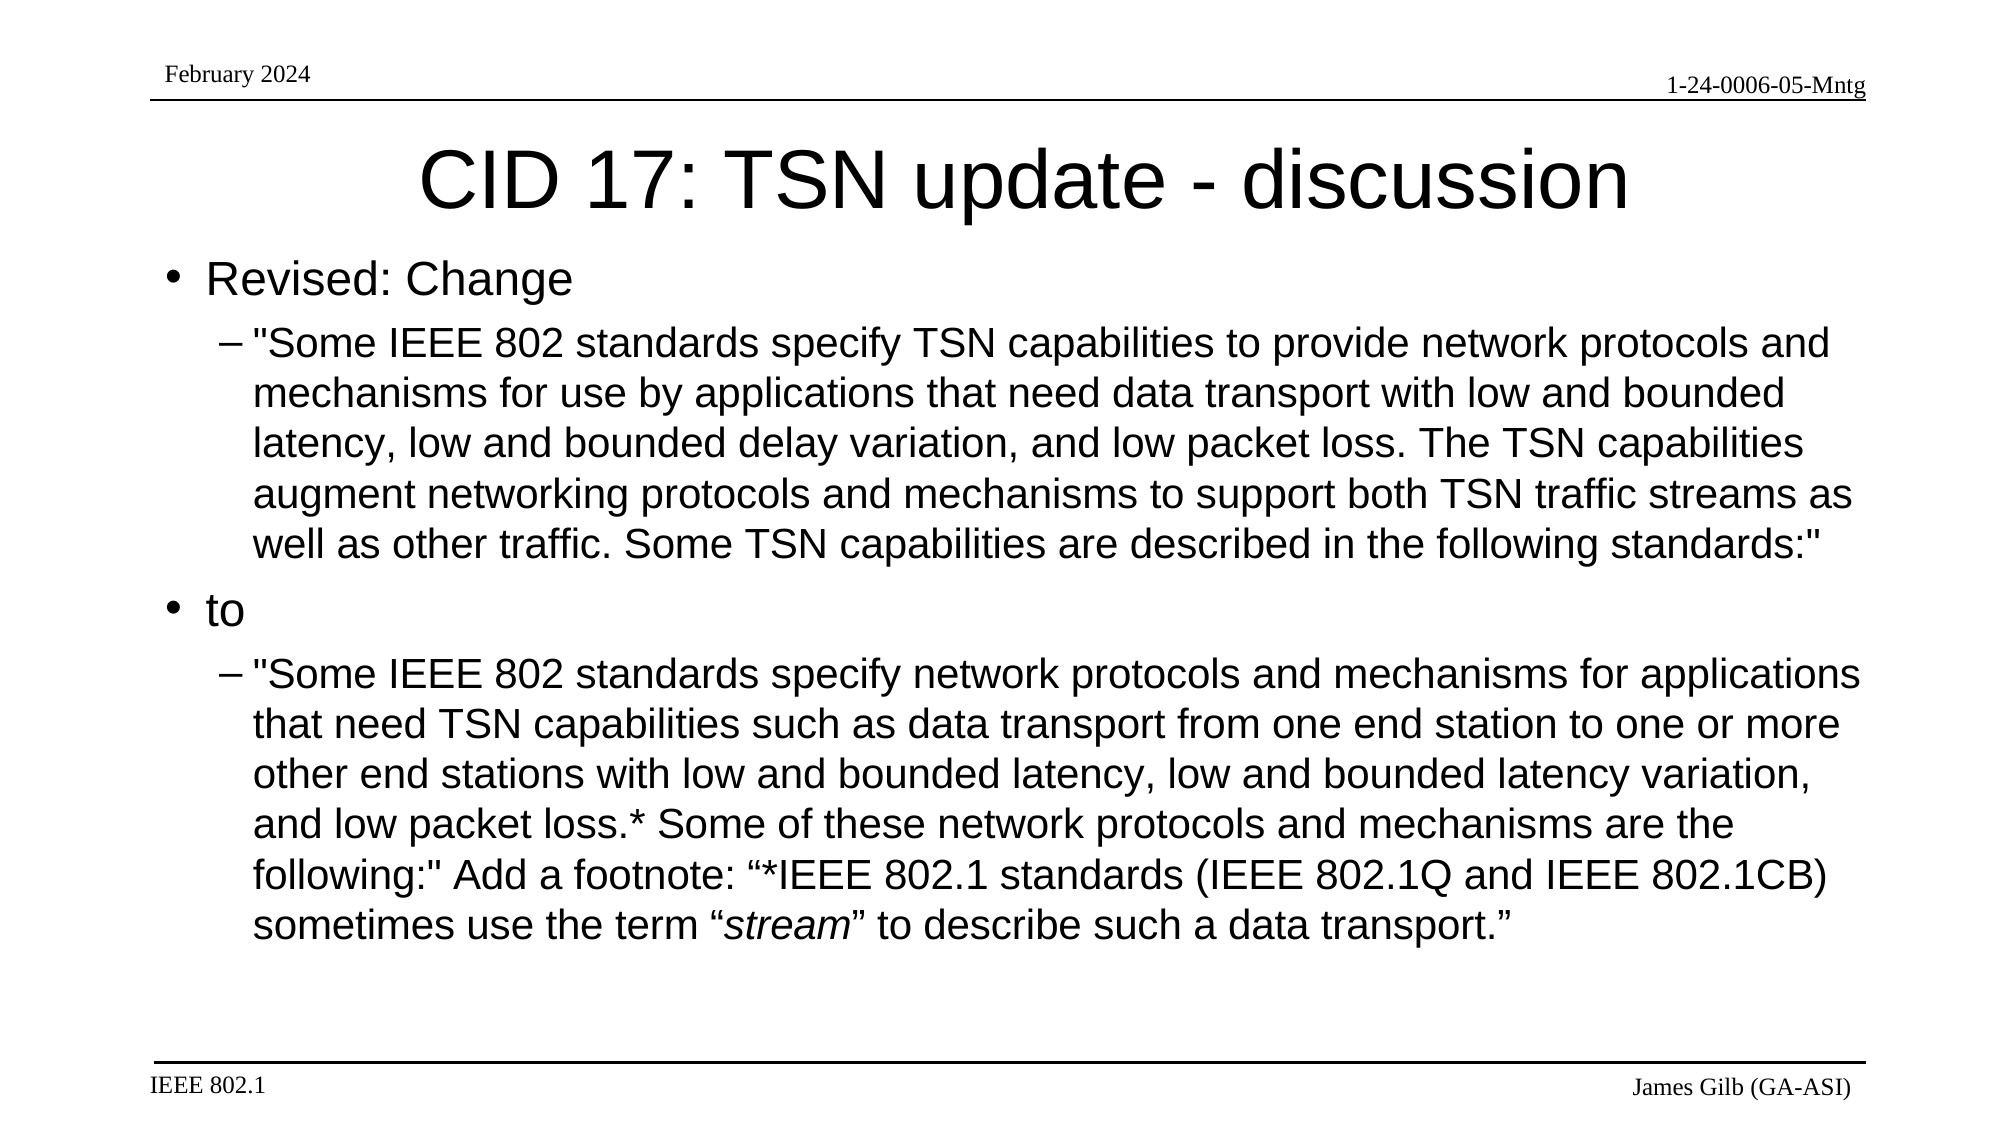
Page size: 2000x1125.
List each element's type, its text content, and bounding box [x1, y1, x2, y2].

list Revised: Change "Some IEEE 802 standards specify TSN capabilities to provide network protocols and mechanisms for use by applications that need data transport with low and bounded latency, low and bounded delay variation, and low packet loss. The TSN capabilities augment networking protocols and mechanisms to support both TSN traffic streams as well as other traffic. Some TSN capabilities are described in the following standards:" to "Some IEEE 802 standards specify network protocols and mechanisms for applications that need TSN capabilities such as data transport from one end station to one or more other end stations with low and bounded latency, low and bounded latency variation, and low packet loss.* Some of these network protocols and mechanisms are the following:" Add a footnote: “*IEEE 802.1 standards (IEEE 802.1Q and IEEE 802.1CB) sometimes use the term “stream” to describe such a data transport.” [150, 239, 1900, 1051]
title CID 17: TSN update - discussion [149, 112, 1900, 238]
